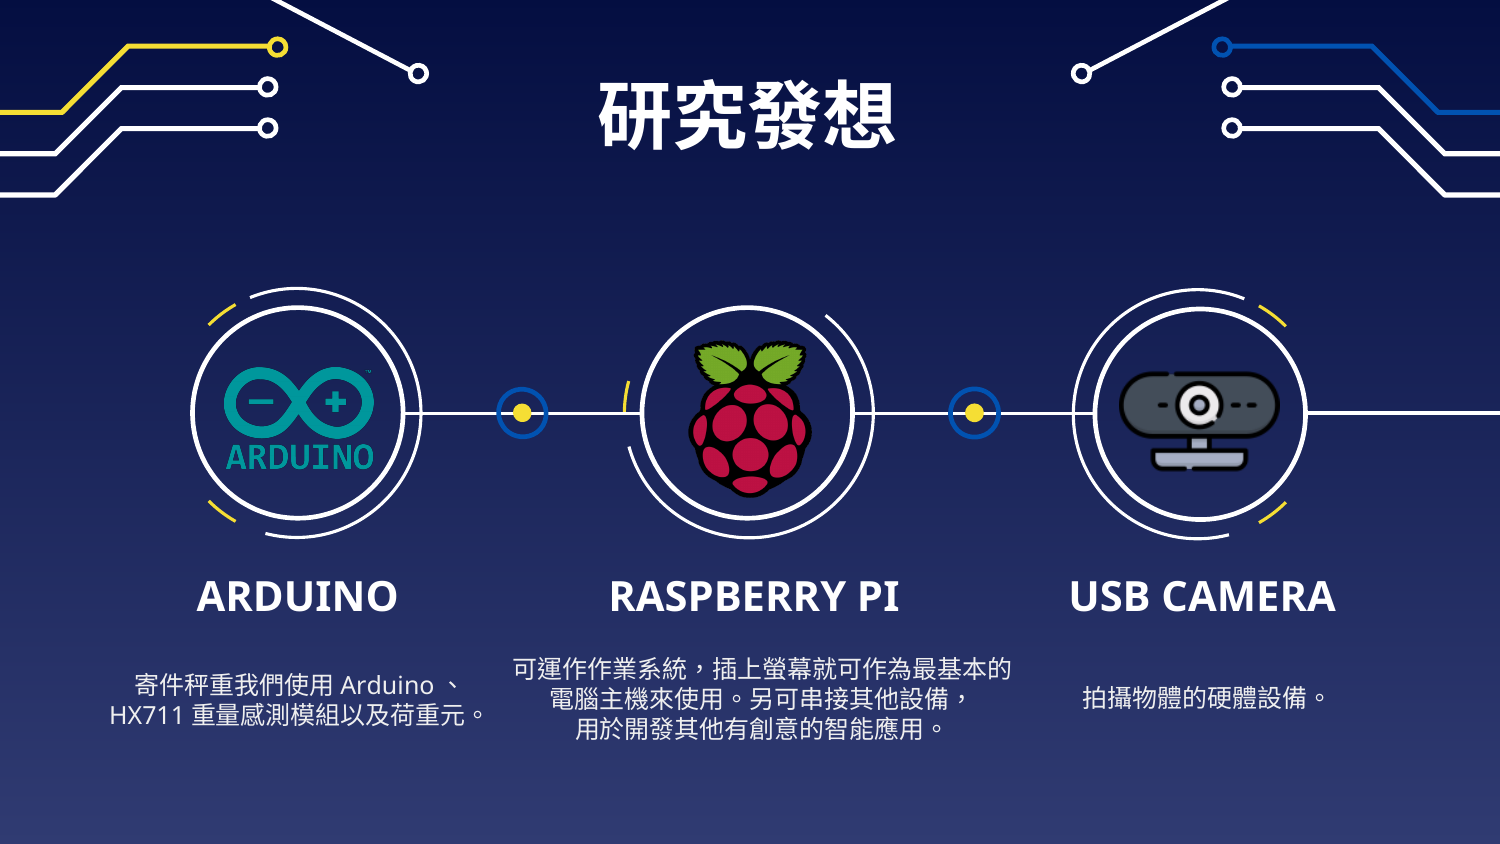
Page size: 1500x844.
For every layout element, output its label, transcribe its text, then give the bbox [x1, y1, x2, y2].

title ARDUINO [126, 554, 469, 626]
subtitle 拍攝物體的硬體設備。 [1037, 653, 1379, 741]
picture [1119, 341, 1280, 503]
picture [224, 367, 374, 470]
title RASPBERRY PI [555, 554, 953, 623]
text_box [512, 403, 532, 422]
subtitle 寄件秤重我們使用Arduino、 HX711重量感測模組以及荷重元。 [50, 654, 493, 742]
picture [688, 340, 812, 498]
title 研究發想 [335, 53, 1160, 133]
subtitle 可運作作業系統，插上螢幕就可作為最基本的電腦主機來使用。另可串接其他設備， 用於開發其他有創意的智能應用。 [493, 623, 1032, 774]
text_box [965, 403, 984, 423]
title USB CAMERA [1031, 554, 1374, 626]
